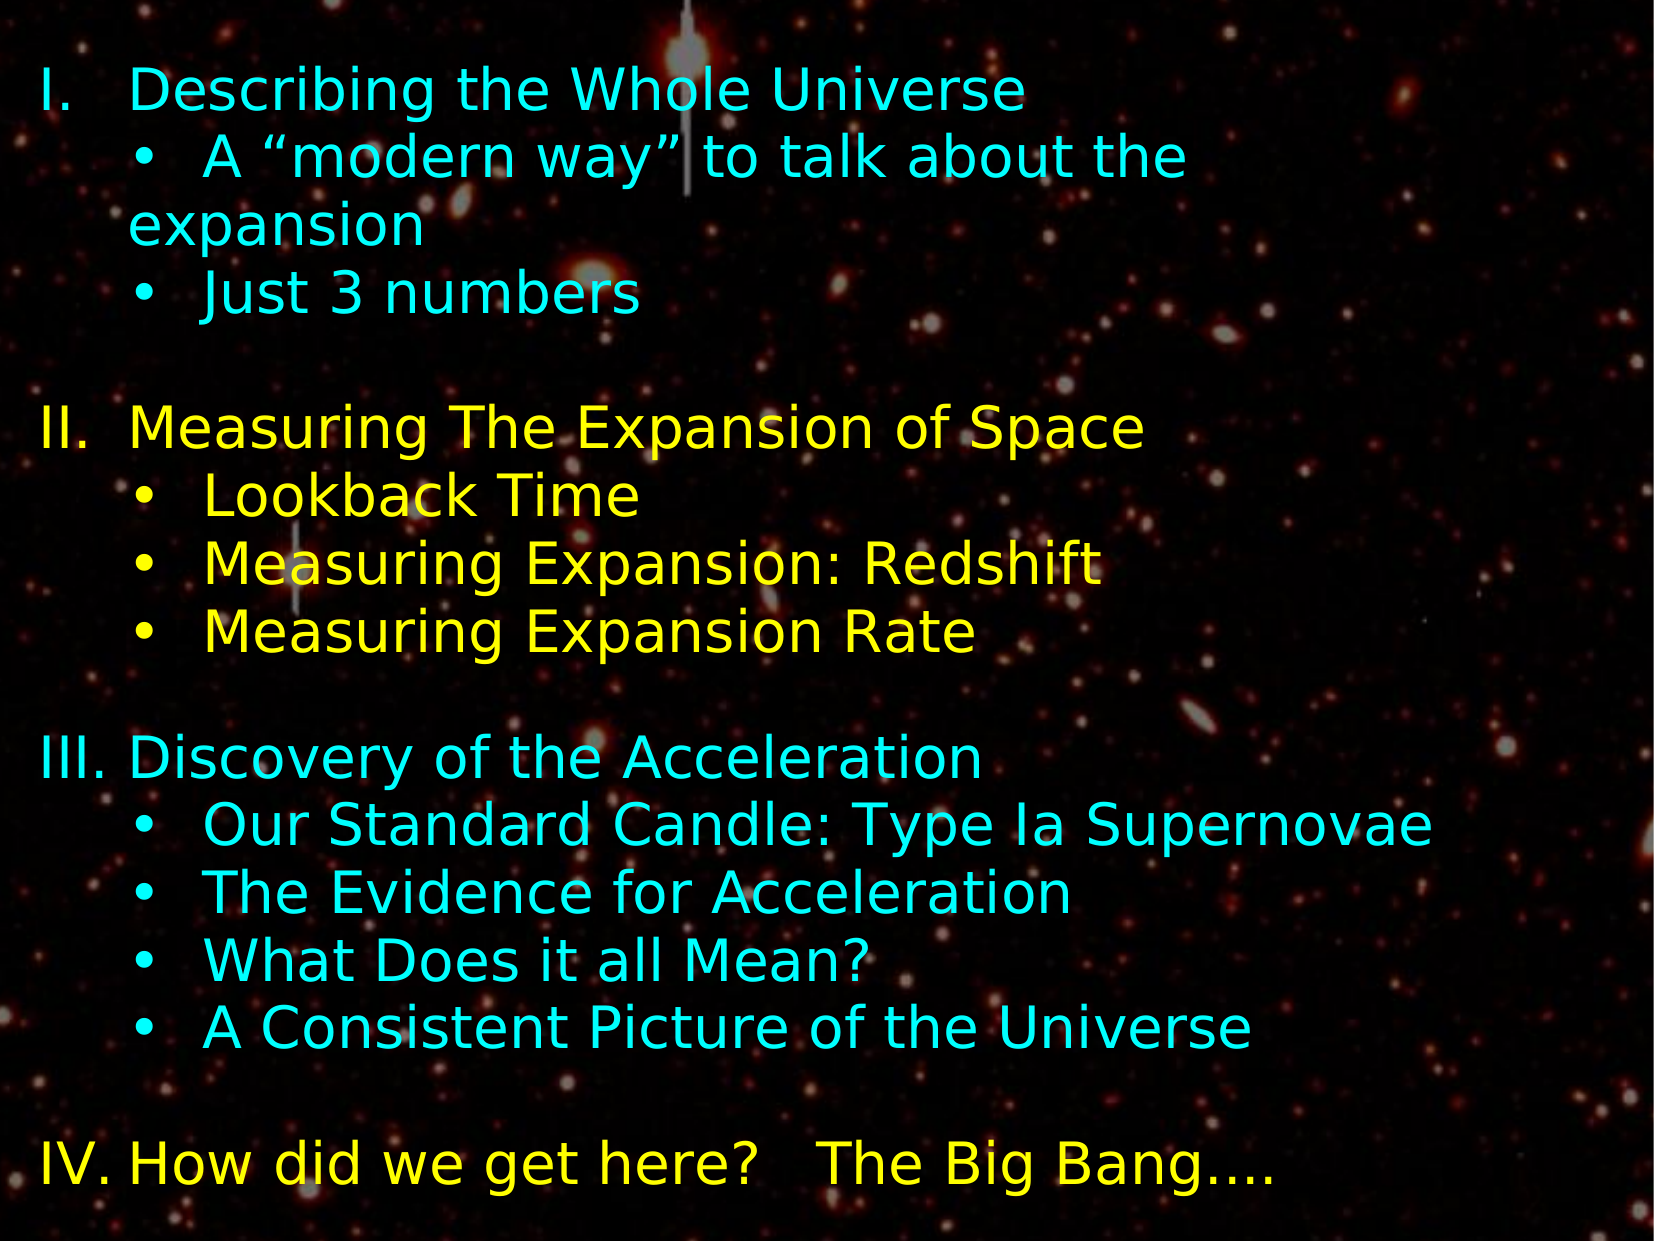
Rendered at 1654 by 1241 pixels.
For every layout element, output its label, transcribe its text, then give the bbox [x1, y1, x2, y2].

text_box I. Describing the Whole Universe • A “modern way” to talk about the expansion • Just 3 numbers II. Measuring The Expansion of Space • Lookback Time • Measuring Expansion: Redshift • Measuring Expansion Rate III. Discovery of the Acceleration • Our Standard Candle: Type Ia Supernovae • The Evidence for Acceleration • What Does it all Mean? • A Consistent Picture of the Universe IV. How did we get here? The Big Bang.... [37, 56, 1482, 1131]
picture [0, 0, 1654, 1241]
